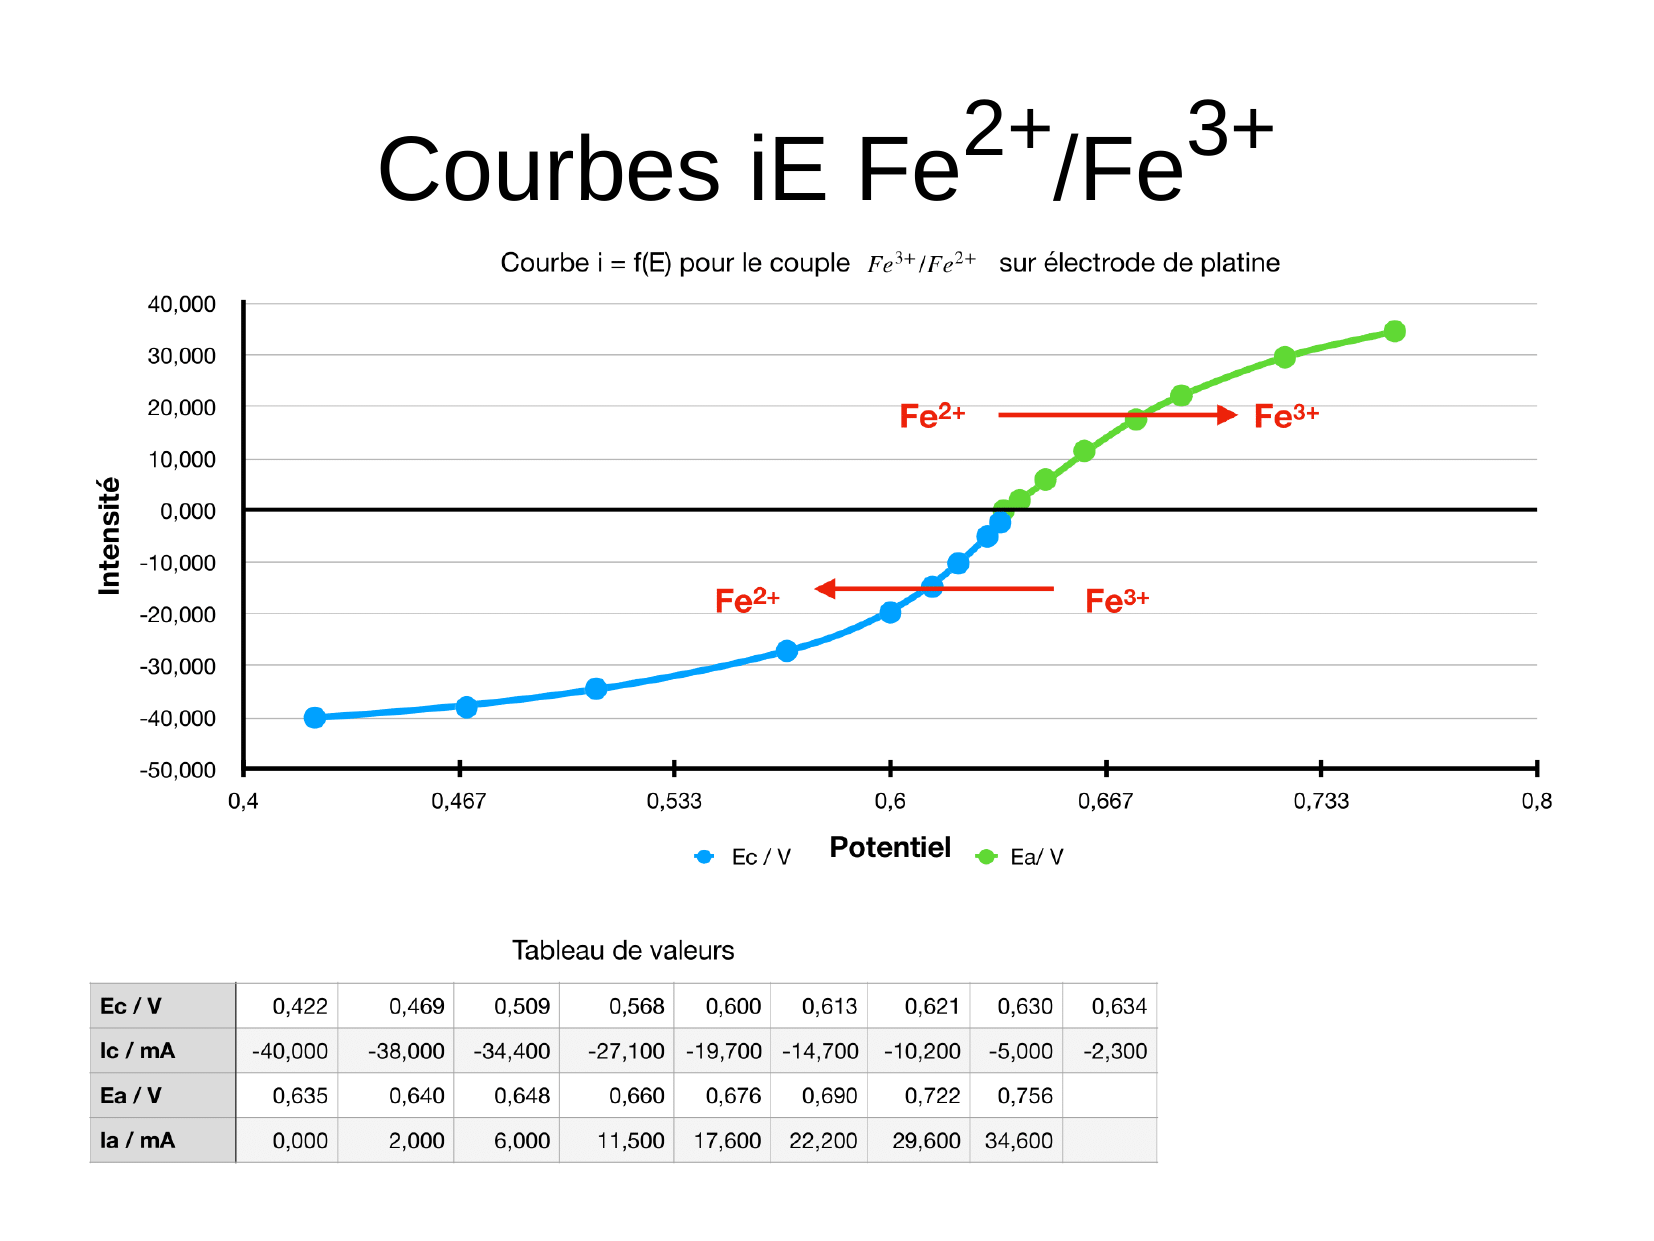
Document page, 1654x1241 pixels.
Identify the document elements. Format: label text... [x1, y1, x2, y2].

title Courbes iE Fe2+/Fe3+ [82, 49, 1571, 257]
picture [82, 247, 1560, 1168]
